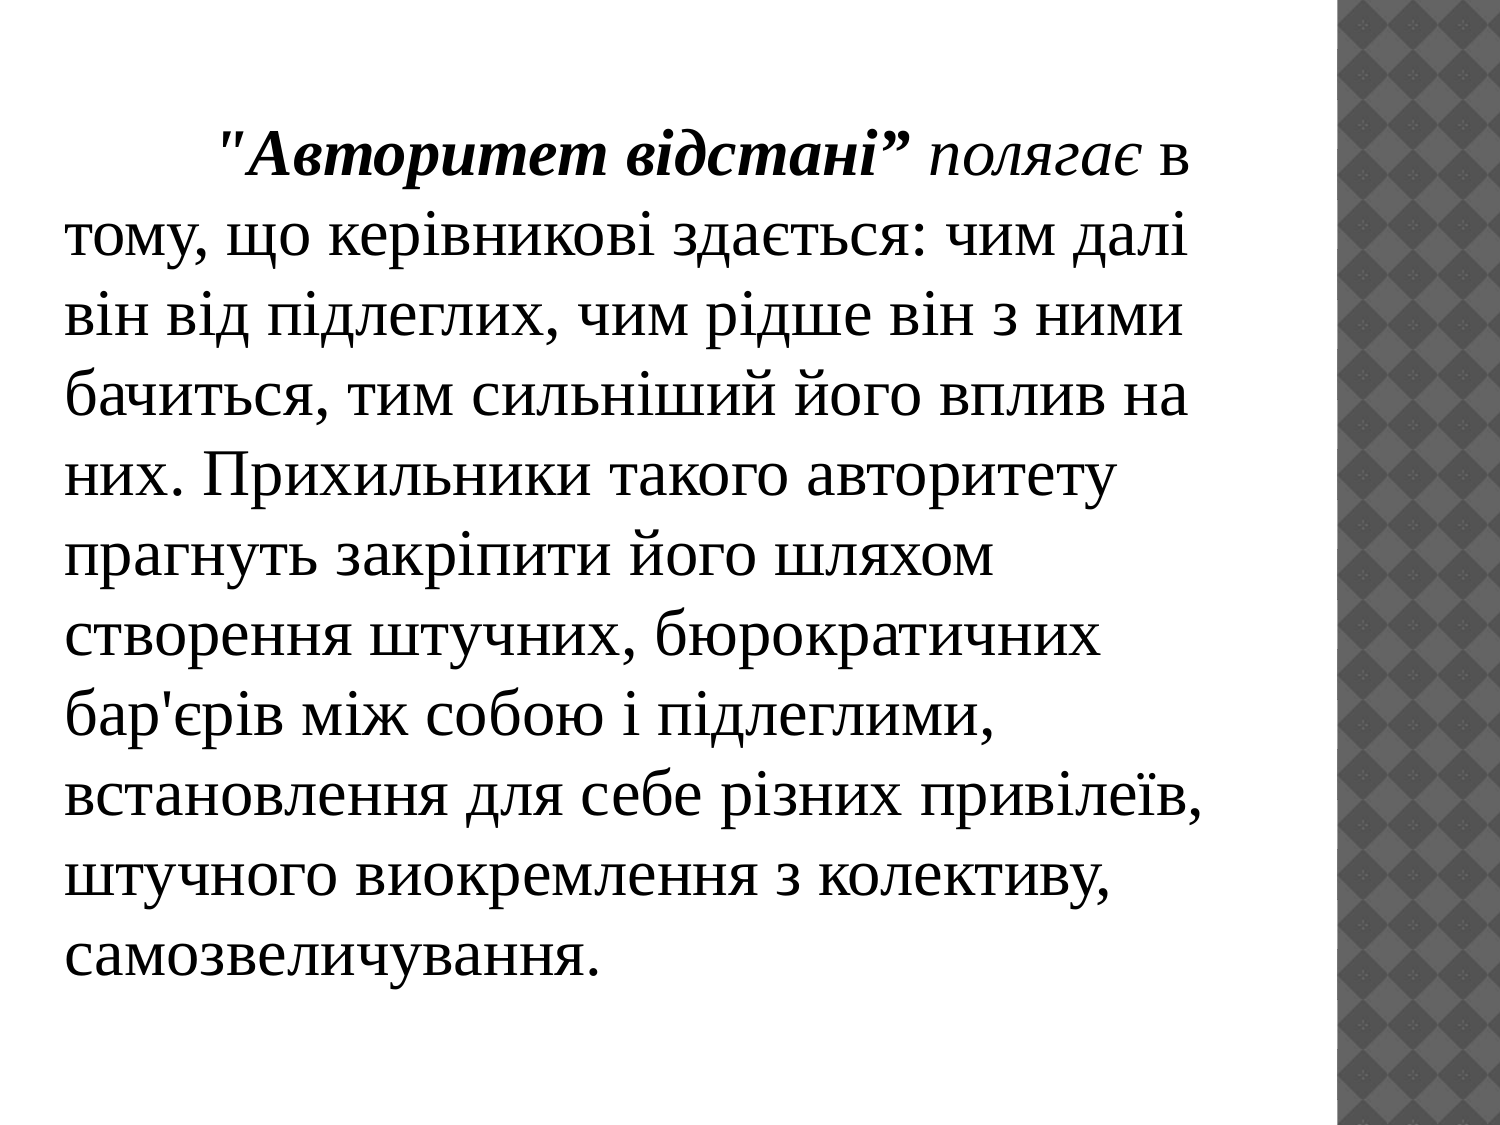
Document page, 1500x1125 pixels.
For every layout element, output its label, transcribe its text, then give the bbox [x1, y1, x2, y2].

list "Авторитет відстані” полягає в тому, що керівникові здається: чим далі він від підлеглих, чим рідше він з ними бачиться, тим сильніший його вплив на них. Прихильники такого авторитету прагнуть закріпити його шляхом створення штучних, бюрократичних бар'єрів між собою і підлеглими, встановлення для себе різних привілеїв, штучного виокремлення з колективу, самозвеличування. [49, 101, 1294, 1001]
picture [1337, 0, 1500, 1125]
